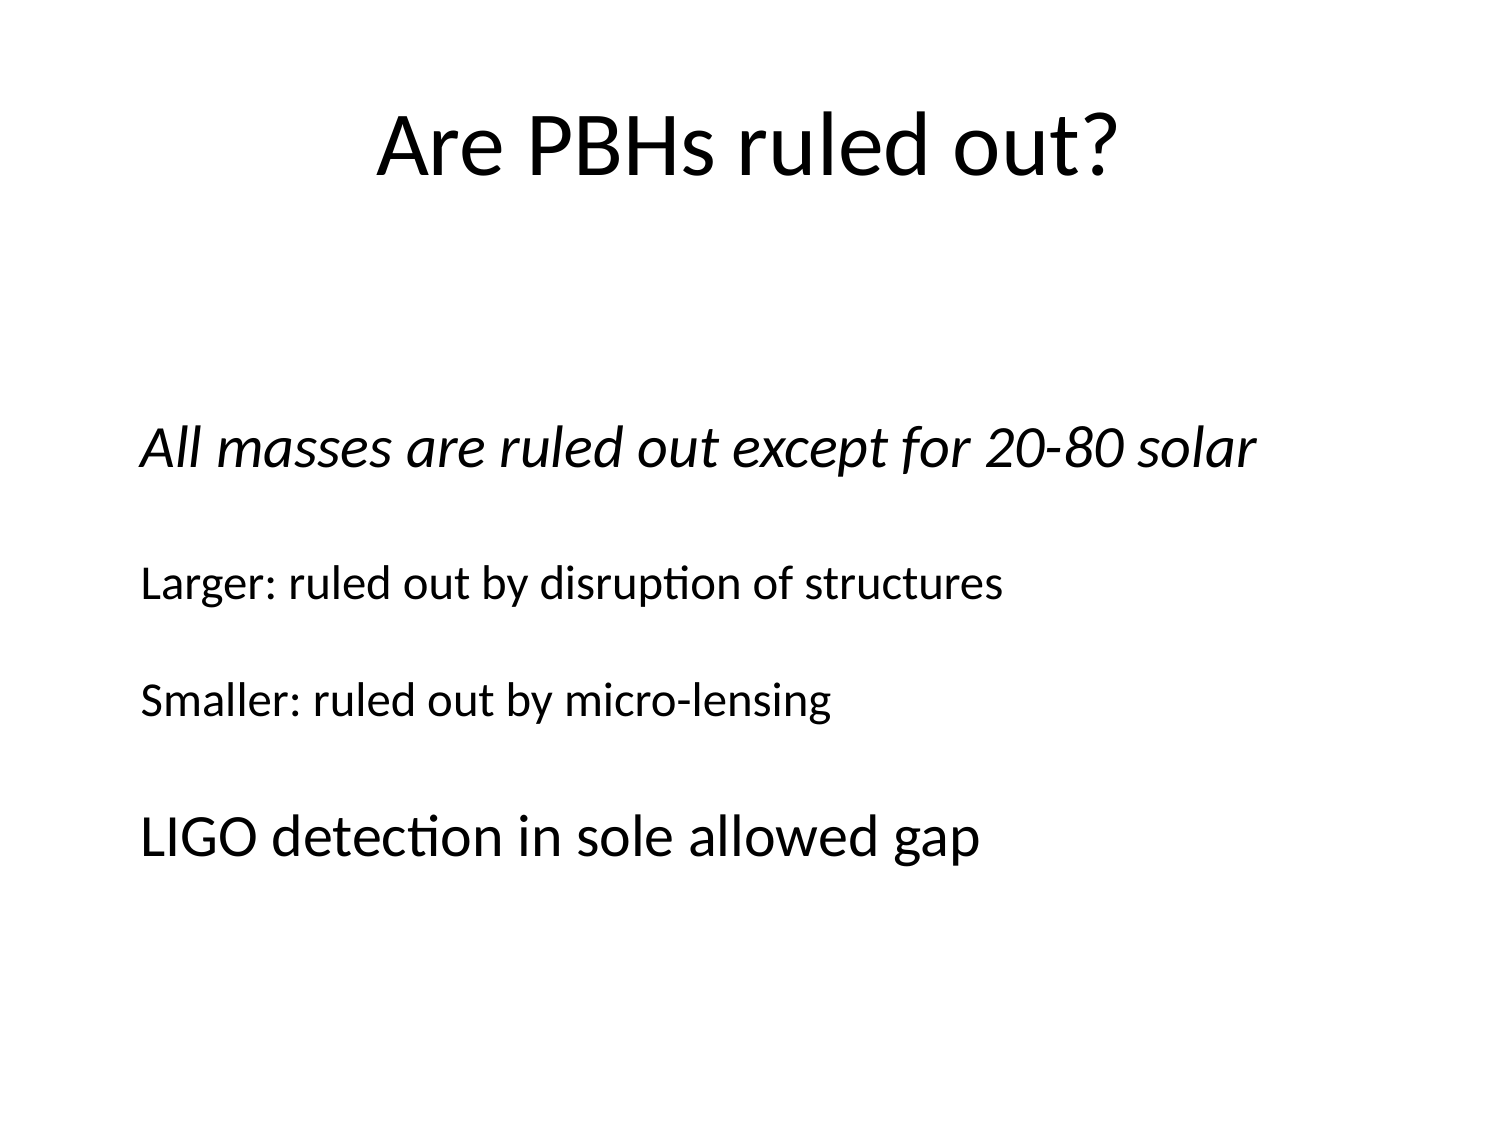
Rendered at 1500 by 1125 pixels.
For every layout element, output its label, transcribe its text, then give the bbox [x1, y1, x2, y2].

list All masses are ruled out except for 20-80 solar Larger: ruled out by disruption of structures Smaller: ruled out by micro-lensing LIGO detection in sole allowed gap [75, 316, 1425, 880]
title Are PBHs ruled out? [75, 45, 1425, 233]
